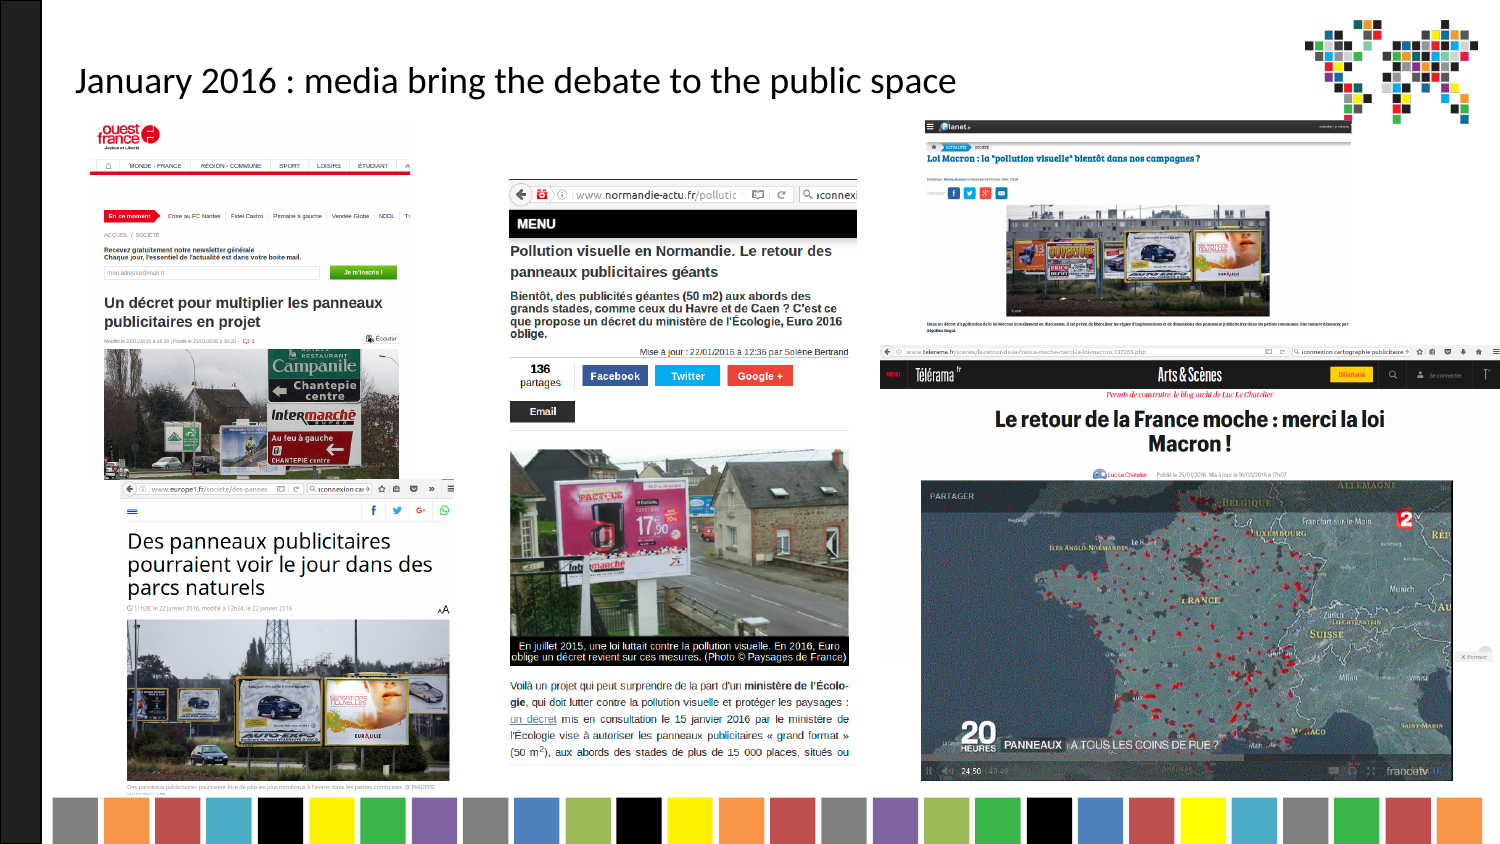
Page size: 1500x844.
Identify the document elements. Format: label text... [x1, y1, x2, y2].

picture [925, 20, 1478, 336]
picture [509, 179, 857, 765]
picture [90, 149, 454, 795]
text_box January 2016 : media bring the debate to the public space [75, 8, 1296, 149]
picture [880, 345, 1500, 783]
